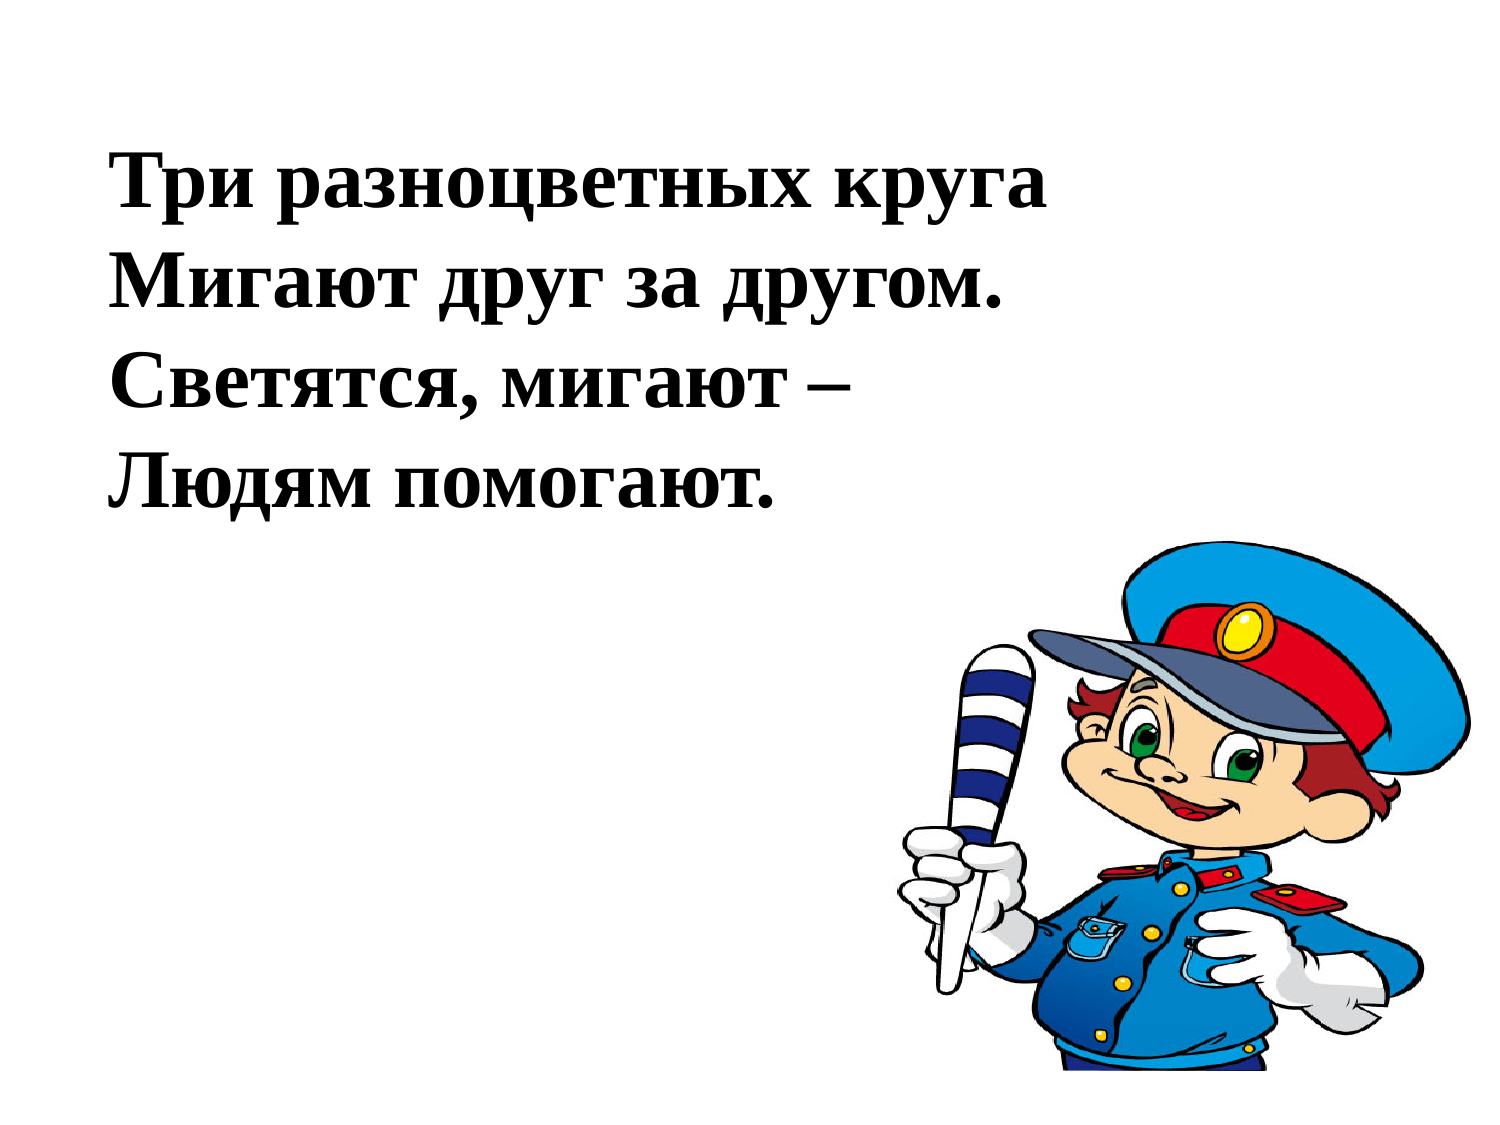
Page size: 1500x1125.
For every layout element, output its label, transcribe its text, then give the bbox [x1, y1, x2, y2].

picture [868, 515, 1500, 1091]
text_box Три разноцветных круга Мигают друг за другом. Светятся, мигают – Людям помогают. [94, 117, 1348, 532]
